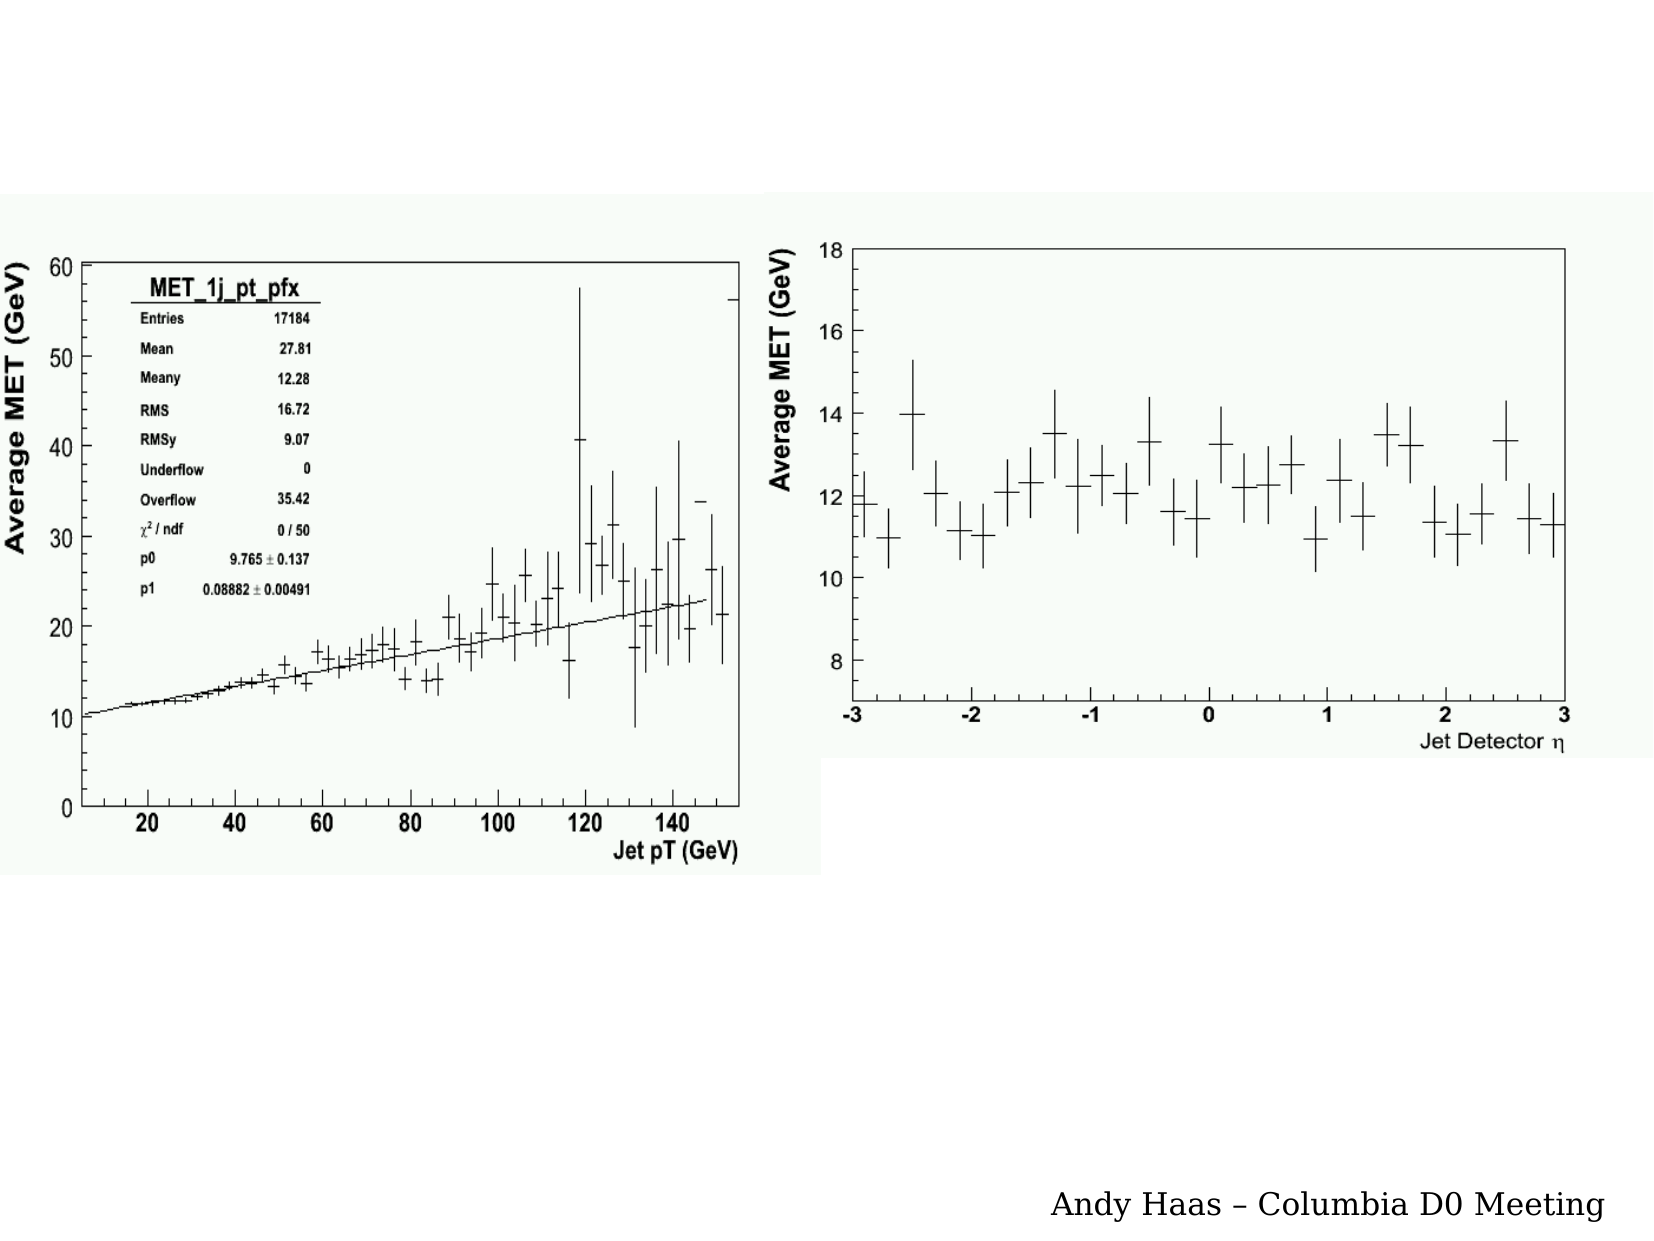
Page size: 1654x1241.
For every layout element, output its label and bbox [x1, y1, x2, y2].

picture [0, 192, 1654, 875]
